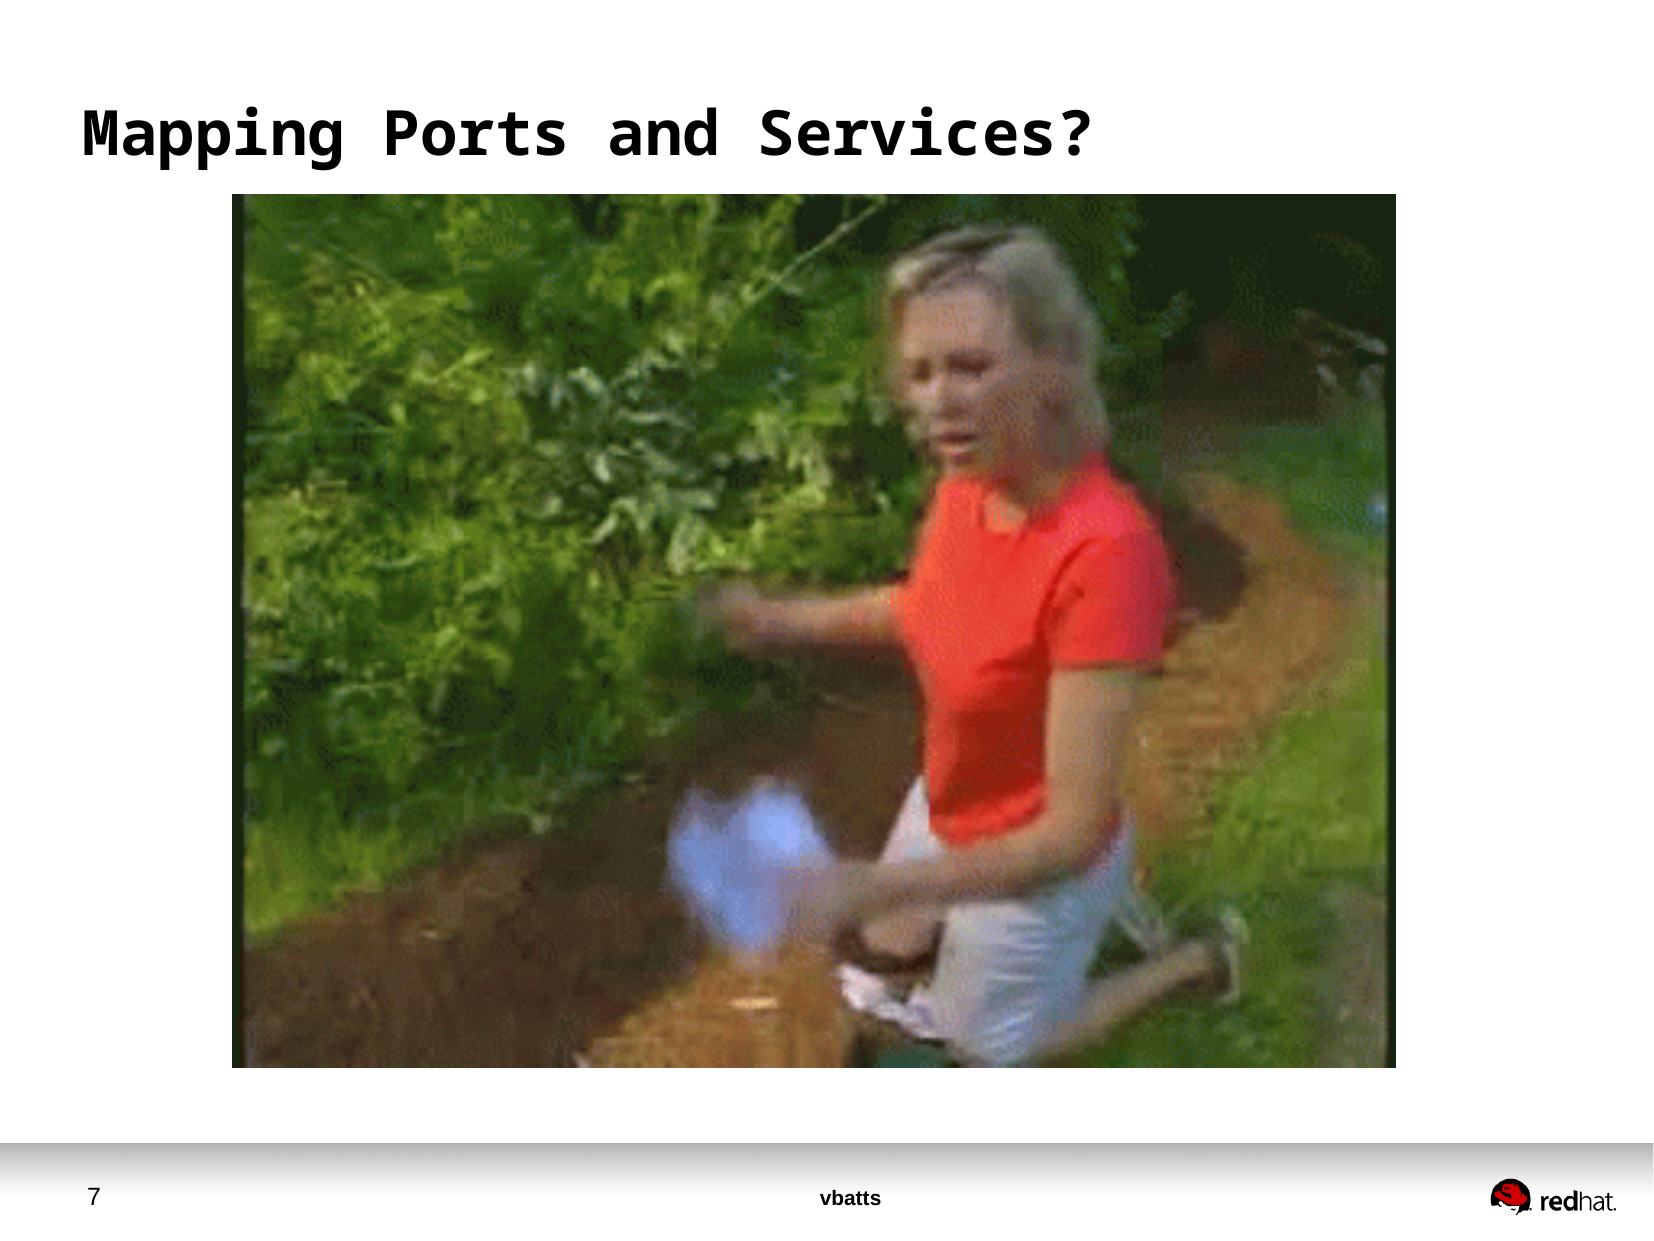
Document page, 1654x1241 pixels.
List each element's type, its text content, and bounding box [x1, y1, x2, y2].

picture [0, 1143, 1654, 1241]
title Mapping Ports and Services? [82, 37, 1571, 226]
picture [232, 194, 1396, 1068]
